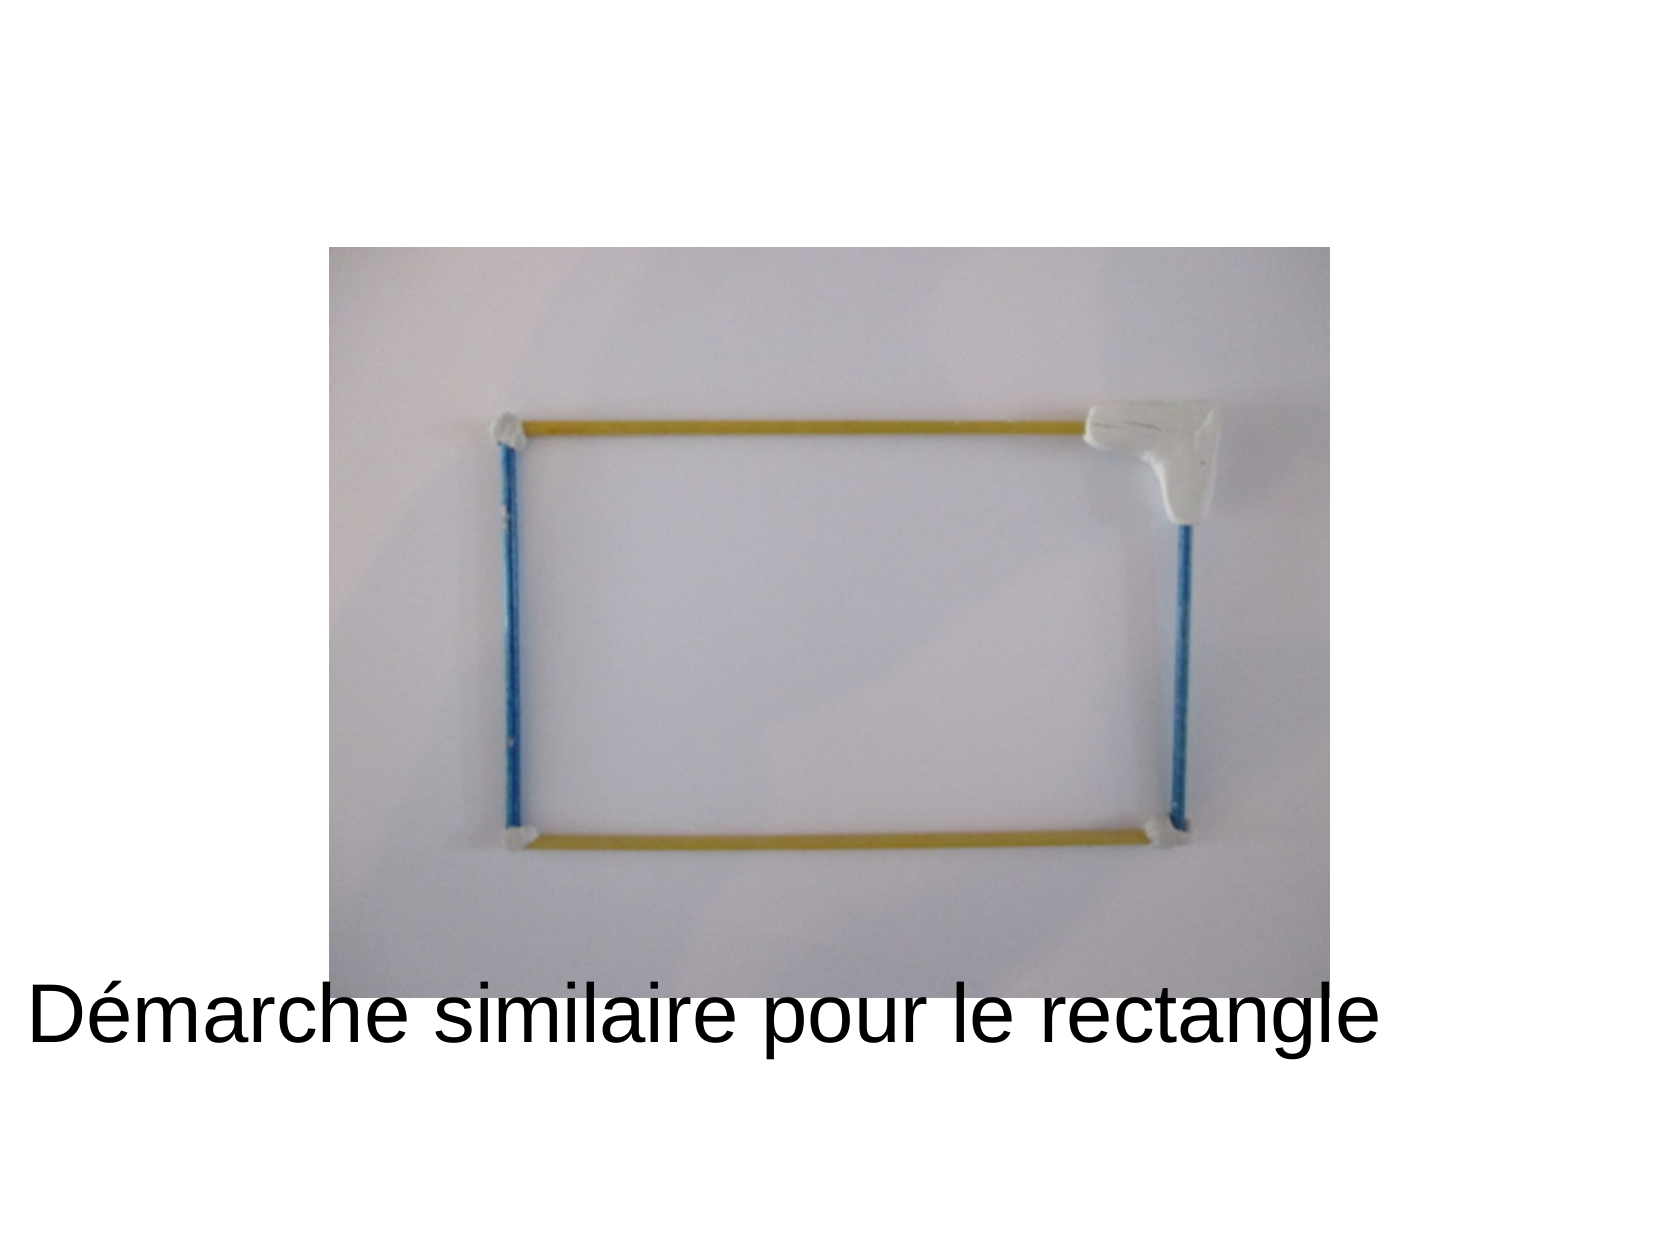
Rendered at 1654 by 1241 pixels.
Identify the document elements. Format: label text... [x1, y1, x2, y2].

text_box Démarche similaire pour le rectangle [11, 959, 1654, 1241]
picture [329, 247, 1330, 959]
